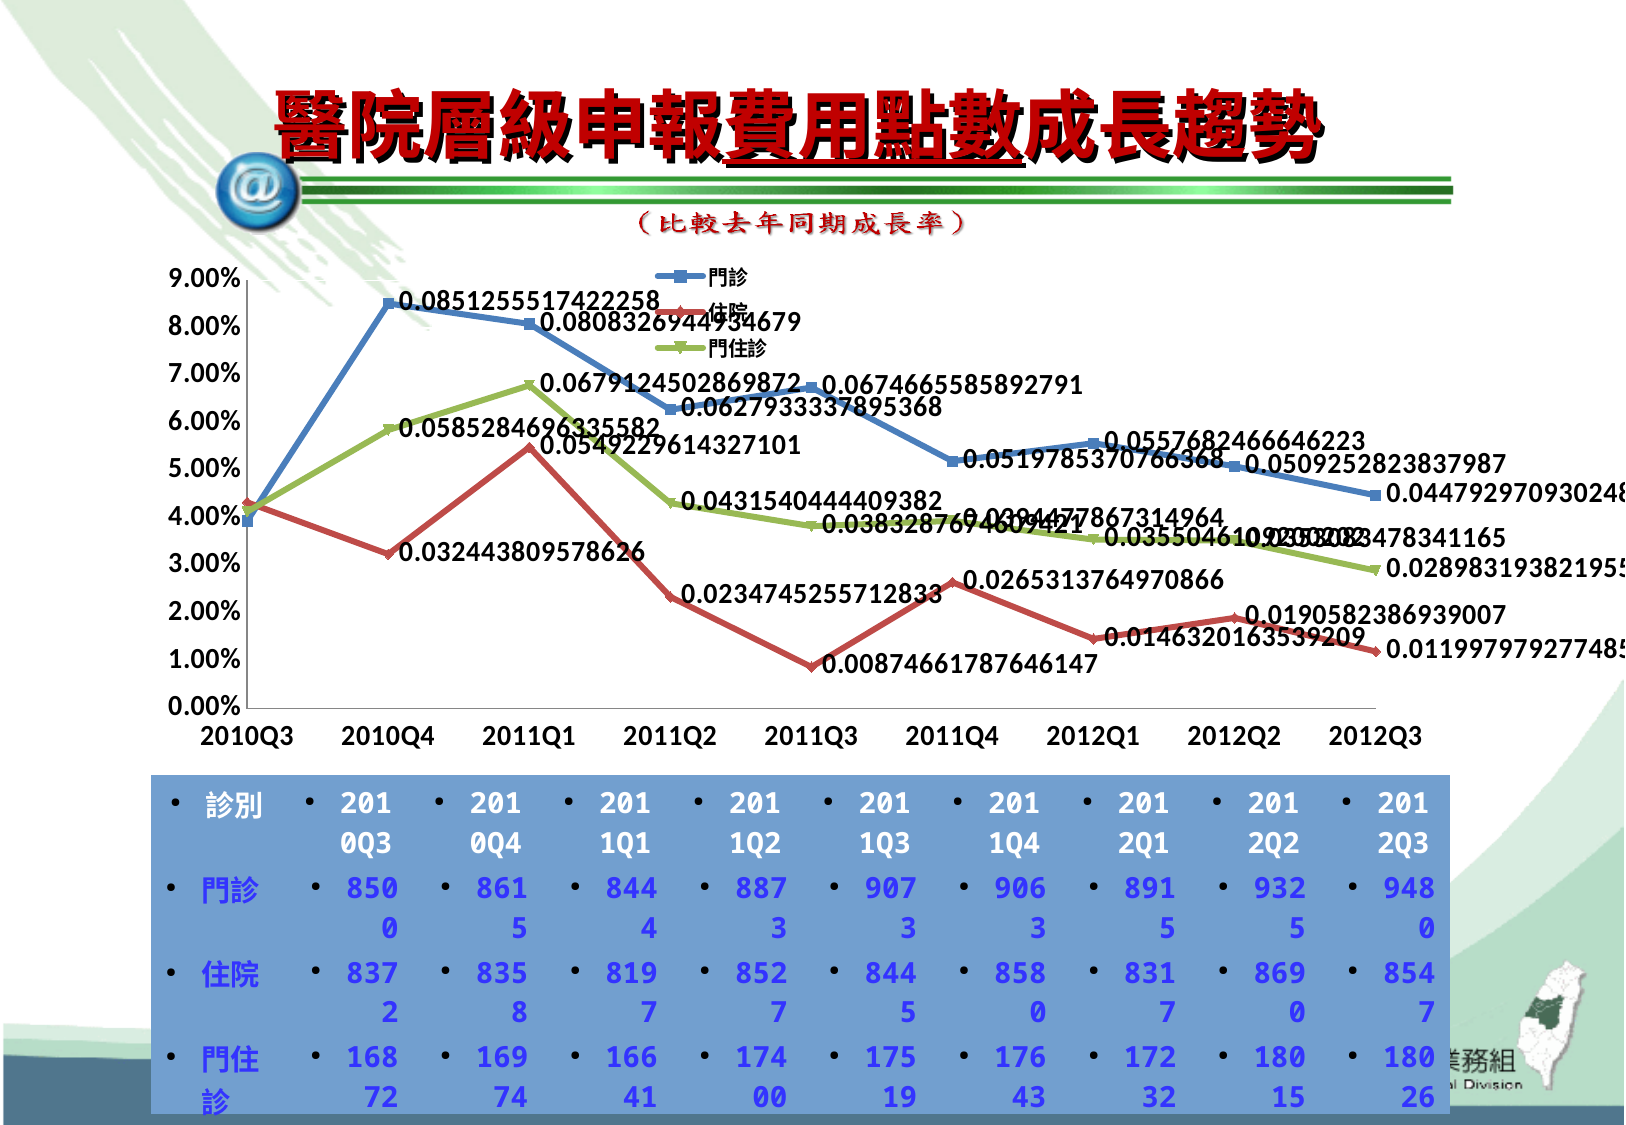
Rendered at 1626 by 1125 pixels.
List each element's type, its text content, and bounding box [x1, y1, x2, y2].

table_cell 17232 [1061, 1029, 1191, 1114]
table_cell 門住診 [151, 1029, 284, 1114]
table_header 2011Q4 [932, 775, 1061, 860]
table_header 2011Q1 [543, 775, 673, 860]
table_cell 8358 [413, 944, 543, 1029]
table_cell 16641 [543, 1029, 673, 1114]
table_cell 8500 [284, 860, 413, 944]
text_box [435, 1114, 815, 1125]
table_cell 8873 [673, 860, 802, 944]
table_cell 8580 [932, 944, 1061, 1029]
table_header 2010Q3 [284, 775, 413, 860]
table_cell 16872 [284, 1029, 413, 1114]
table_cell 17400 [673, 1029, 802, 1114]
table_cell 8615 [413, 860, 543, 944]
table_cell 8444 [543, 860, 673, 944]
table_cell 8372 [284, 944, 413, 1029]
table_cell 17643 [932, 1029, 1061, 1114]
table_header 2012Q2 [1191, 775, 1321, 860]
table_cell 16974 [413, 1029, 543, 1114]
table_cell 18015 [1191, 1029, 1321, 1114]
table_header 2011Q2 [673, 775, 802, 860]
table_cell 9325 [1191, 860, 1321, 944]
table_cell 8317 [1061, 944, 1191, 1029]
table_cell 8445 [802, 944, 932, 1029]
chart [139, 255, 1625, 764]
table_cell 18026 [1321, 1029, 1450, 1114]
title 醫院層級申報費用點數成長趨勢 [97, 70, 1497, 258]
table_cell 9063 [932, 860, 1061, 944]
table_cell 8527 [673, 944, 802, 1029]
table_cell 9073 [802, 860, 932, 944]
table_cell 8915 [1061, 860, 1191, 944]
picture [600, 196, 1002, 241]
table_header 2011Q3 [802, 775, 932, 860]
table_header 2010Q4 [413, 775, 543, 860]
table_cell 住院 [151, 944, 284, 1029]
table_cell 8690 [1191, 944, 1321, 1029]
table_cell 17519 [802, 1029, 932, 1114]
table_header 2012Q3 [1321, 775, 1450, 860]
table_cell 門診 [151, 860, 284, 944]
table_cell 9480 [1321, 860, 1450, 944]
table_header 2012Q1 [1061, 775, 1191, 860]
table_cell 8547 [1321, 944, 1450, 1029]
table_cell 8197 [543, 944, 673, 1029]
table_header 診別 [151, 775, 284, 860]
